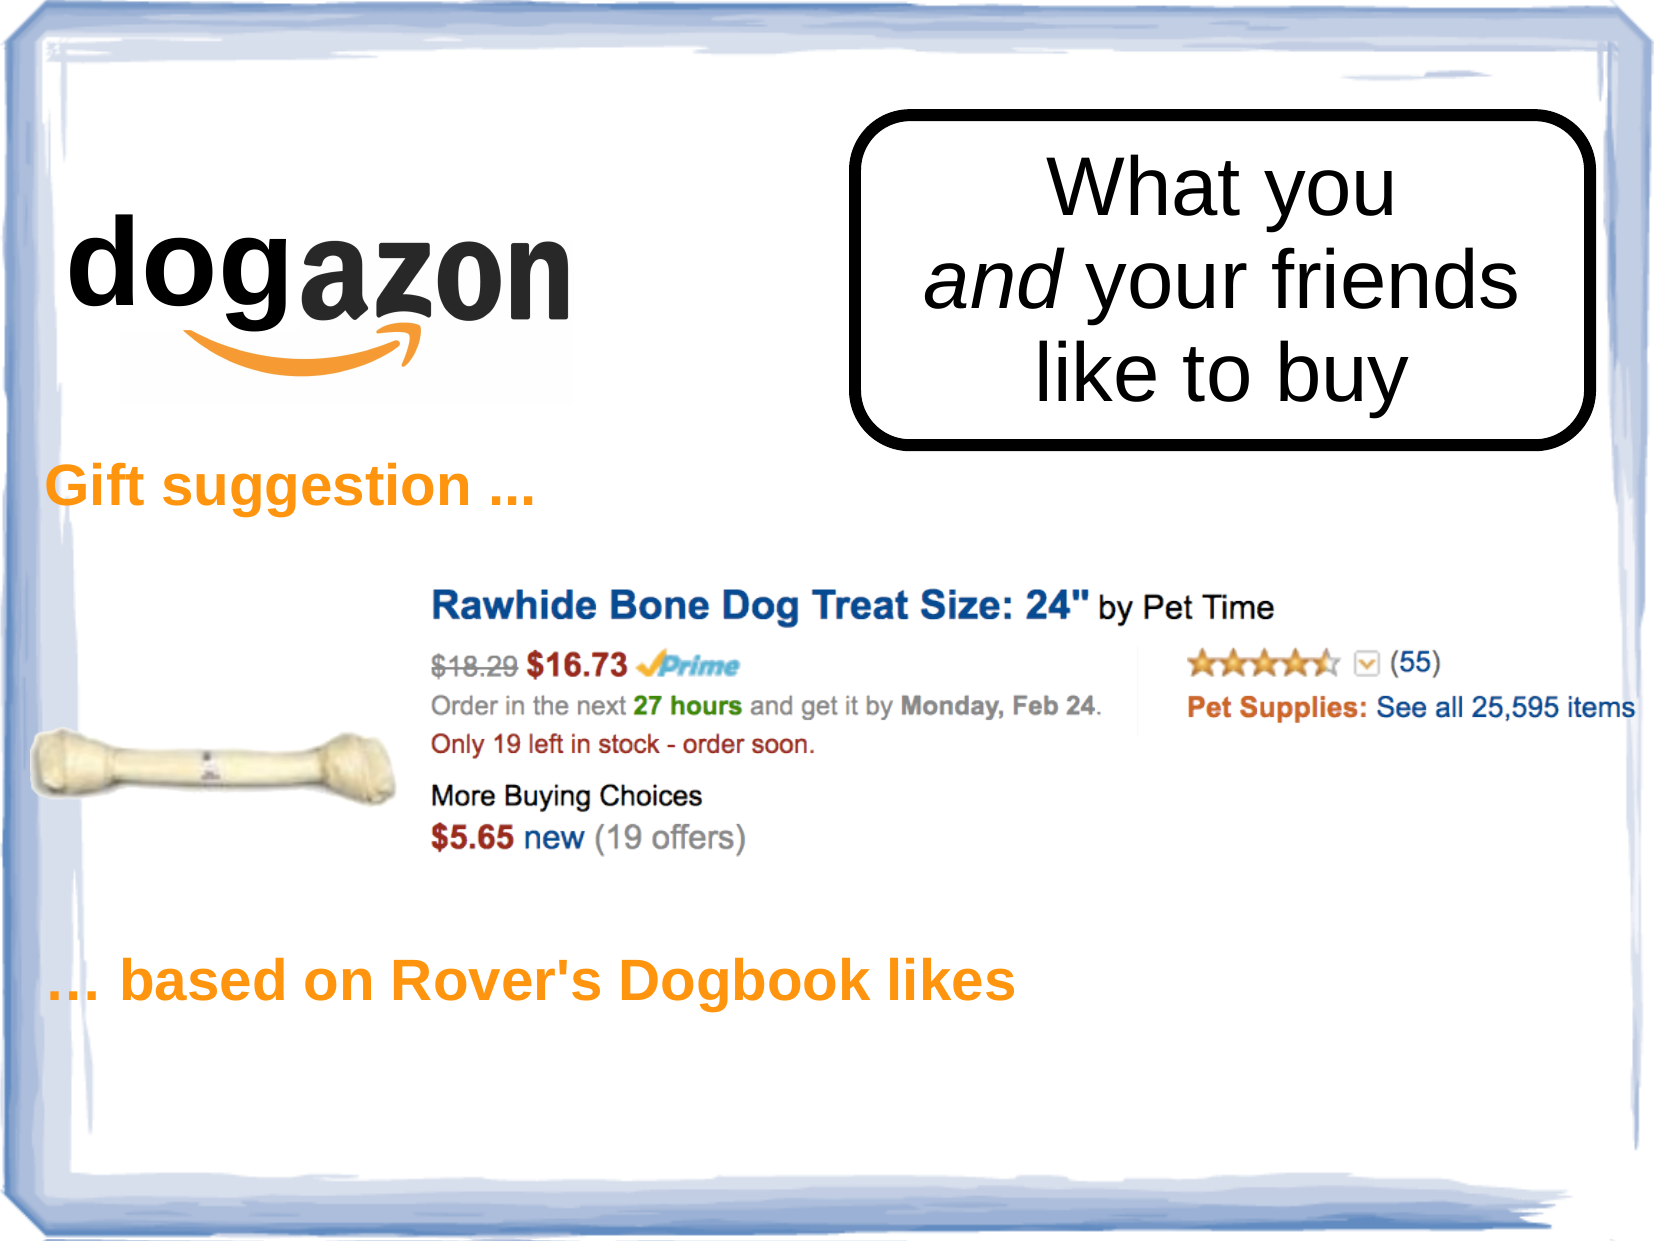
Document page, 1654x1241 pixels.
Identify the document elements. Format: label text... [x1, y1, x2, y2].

text_box Gift suggestion ... [30, 445, 1141, 526]
text_box dog [241, 249, 269, 293]
picture [0, 0, 1654, 1241]
text_box … based on Rover's Dogbook likes [30, 940, 1141, 1021]
text_box What you and your friends like to buy [855, 115, 1591, 446]
text_box dog [60, 195, 301, 331]
